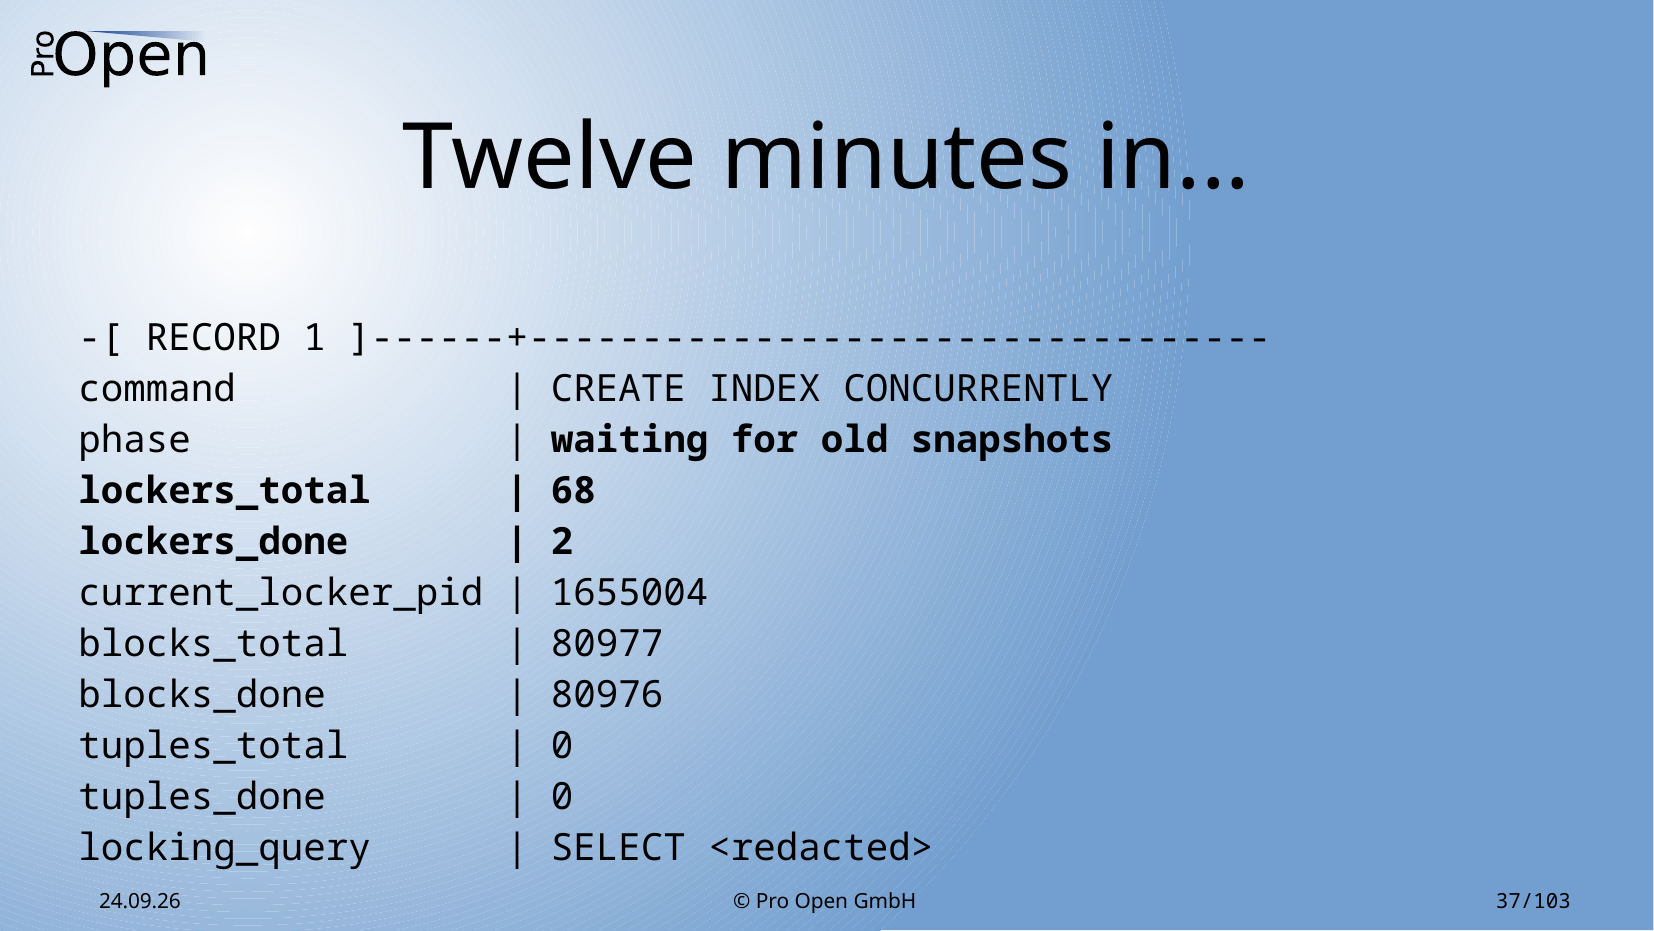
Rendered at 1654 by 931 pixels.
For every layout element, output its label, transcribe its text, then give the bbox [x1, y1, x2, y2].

title Twelve minutes in... [82, 88, 1571, 218]
text_box -[ RECORD 1 ]------+--------------------------------- command | CREATE INDEX CONCURRENTLY phase | waiting for old snapshots lockers_total | 68 lockers_done | 2 current_locker_pid | 1655004 blocks_total | 80977 blocks_done | 80976 tuples_total | 0 tuples_done | 0 locking_query | SELECT <redacted> [63, 303, 1595, 804]
